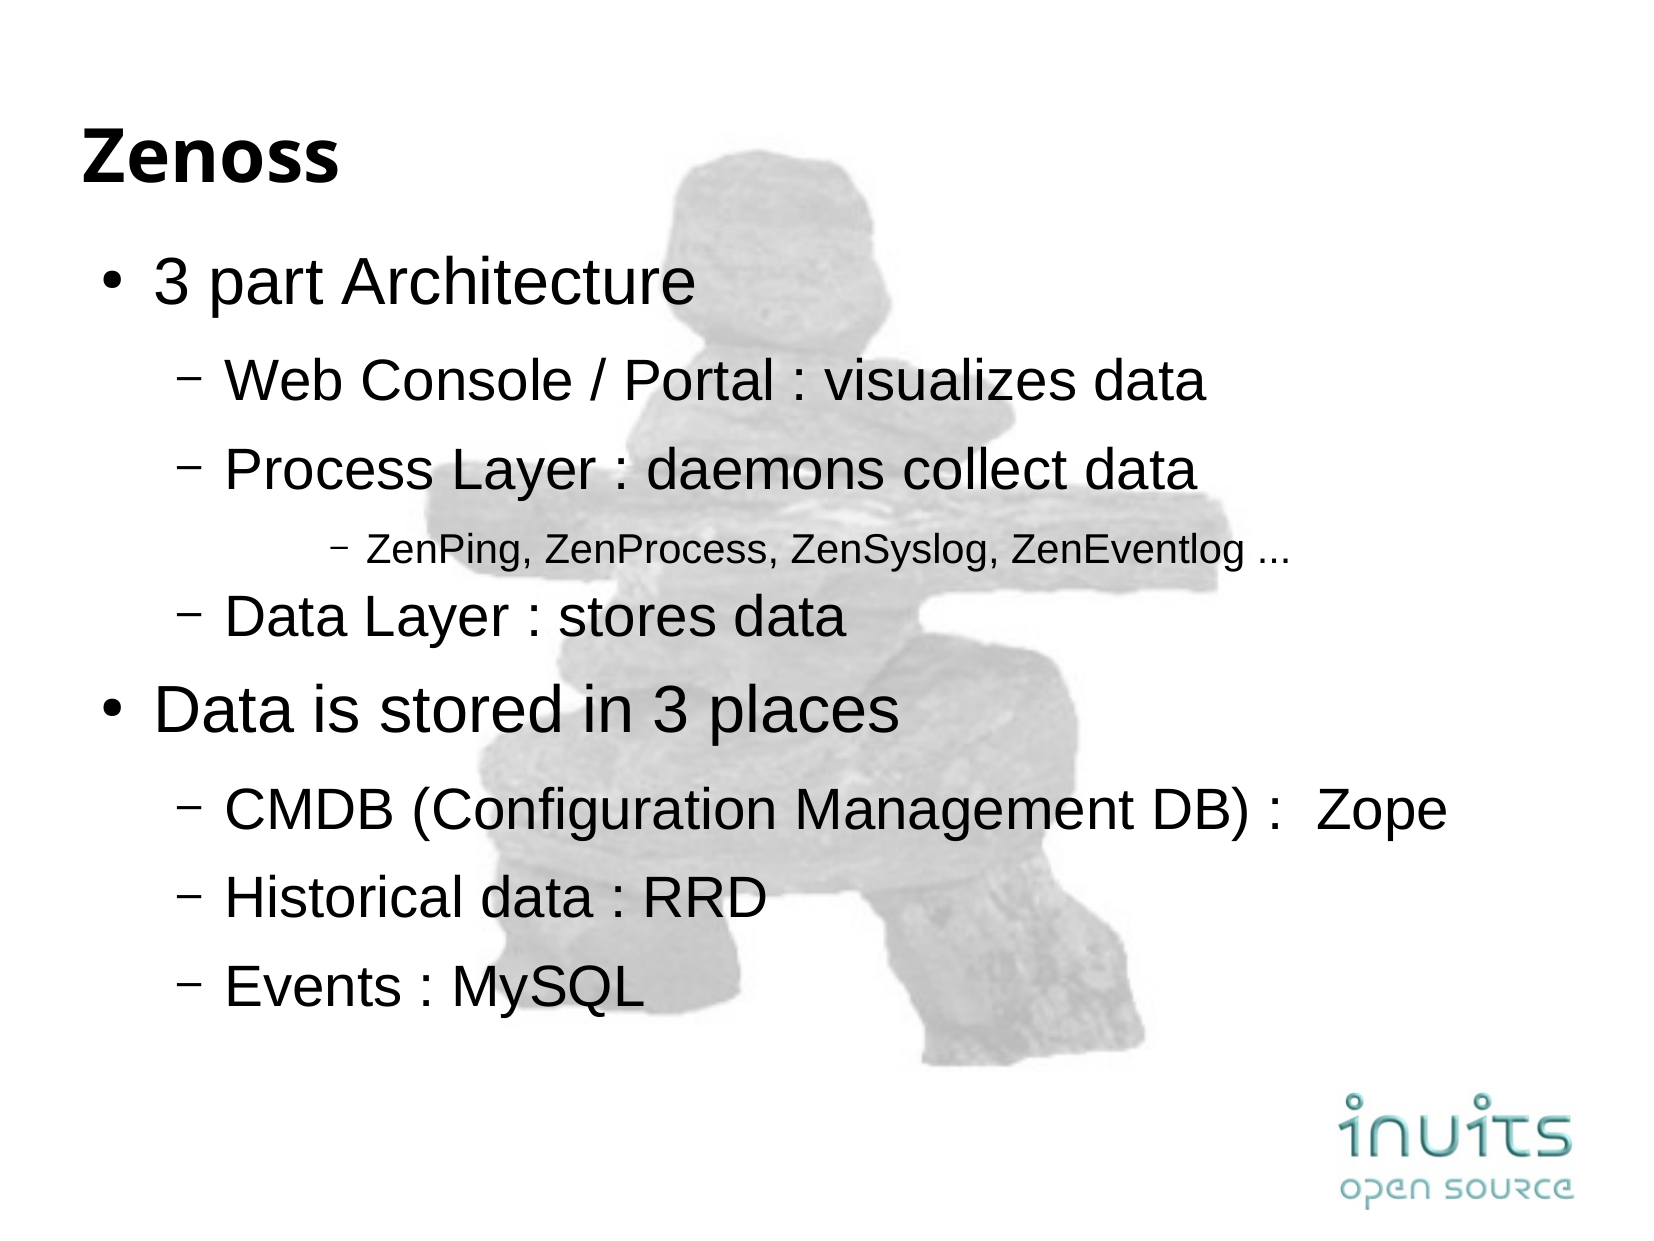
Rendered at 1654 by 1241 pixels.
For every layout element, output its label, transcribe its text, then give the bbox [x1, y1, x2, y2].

list 3 part Architecture Web Console / Portal : visualizes data Process Layer : daemons collect data ZenPing, ZenProcess, ZenSyslog, ZenEventlog ... Data Layer : stores data Data is stored in 3 places CMDB (Configuration Management DB) : Zope Historical data : RRD Events : MySQL [82, 243, 1571, 1241]
title Zenoss [82, 49, 1571, 243]
picture [1571, 1087, 1576, 1210]
